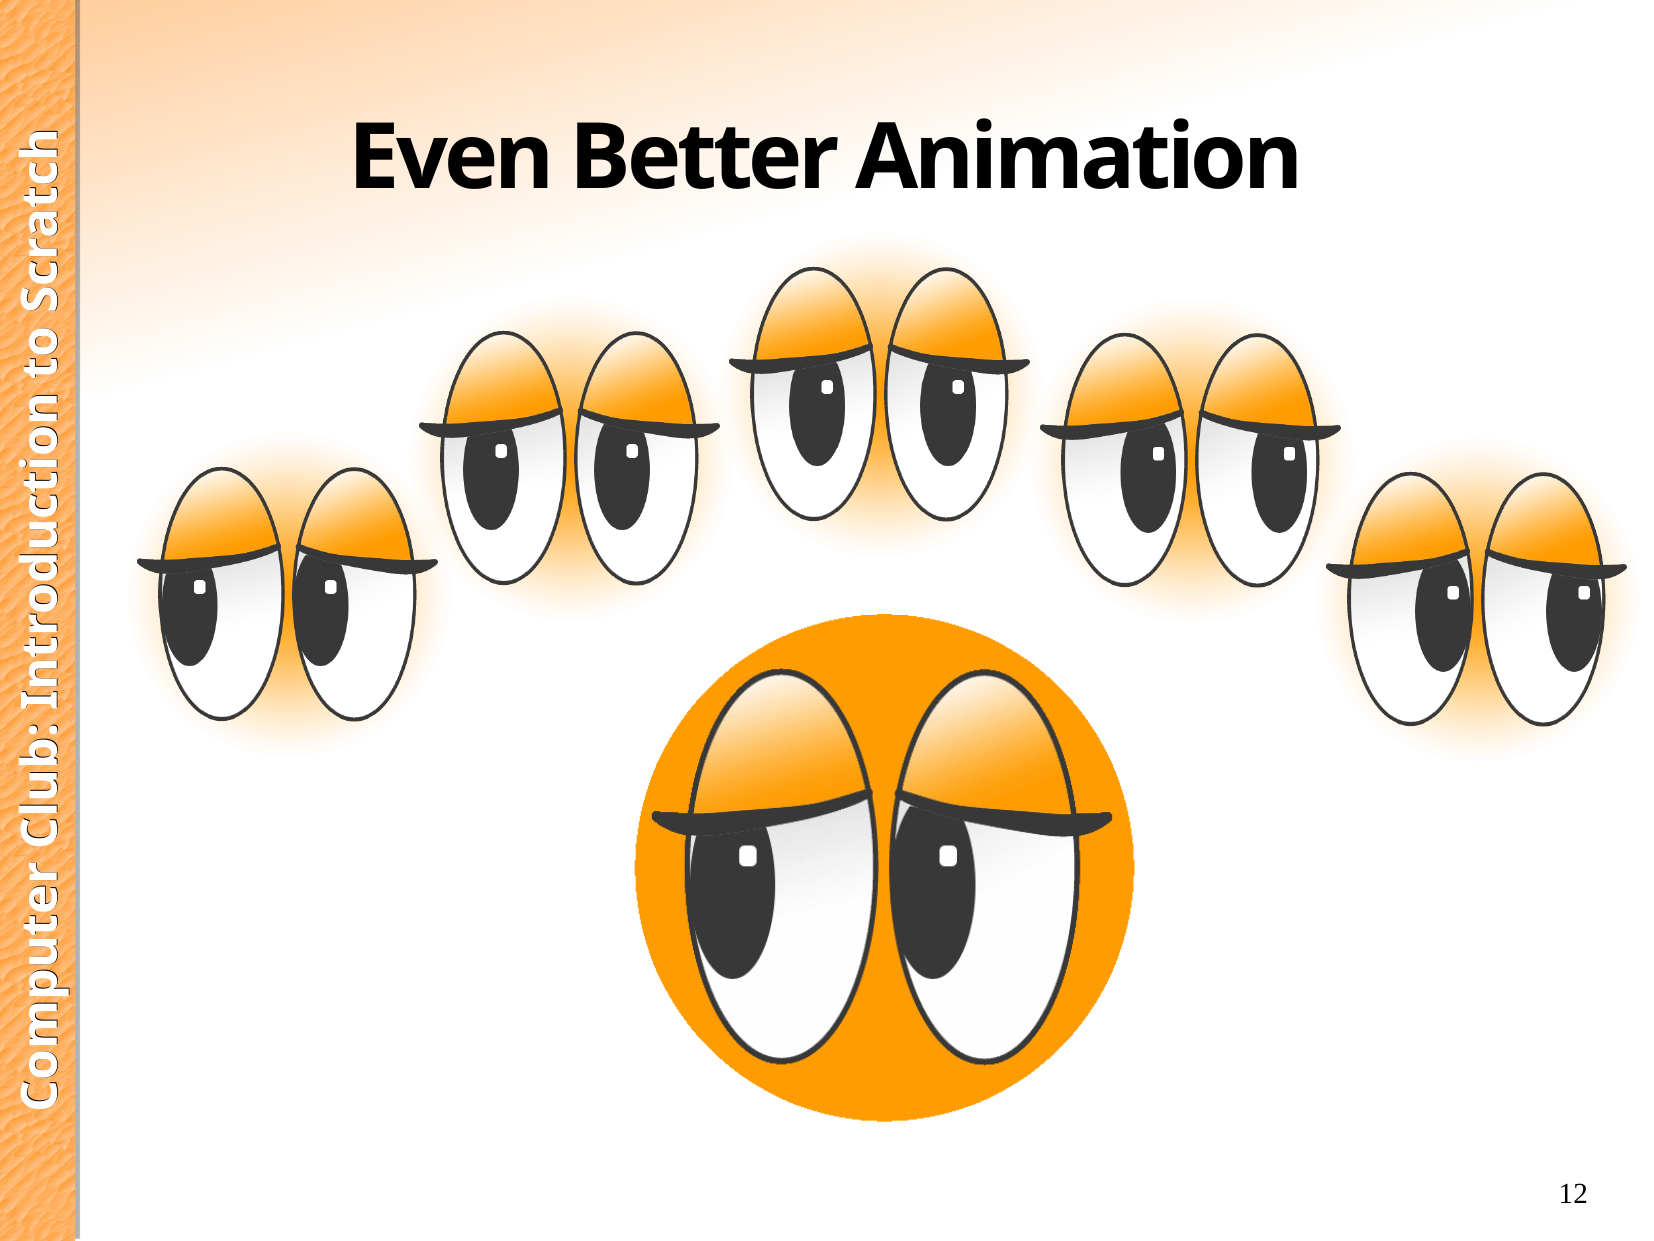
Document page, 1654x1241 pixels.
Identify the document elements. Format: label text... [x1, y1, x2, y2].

picture [115, 250, 1648, 1126]
title Even Better Animation [82, 56, 1571, 250]
picture [0, 0, 75, 1241]
